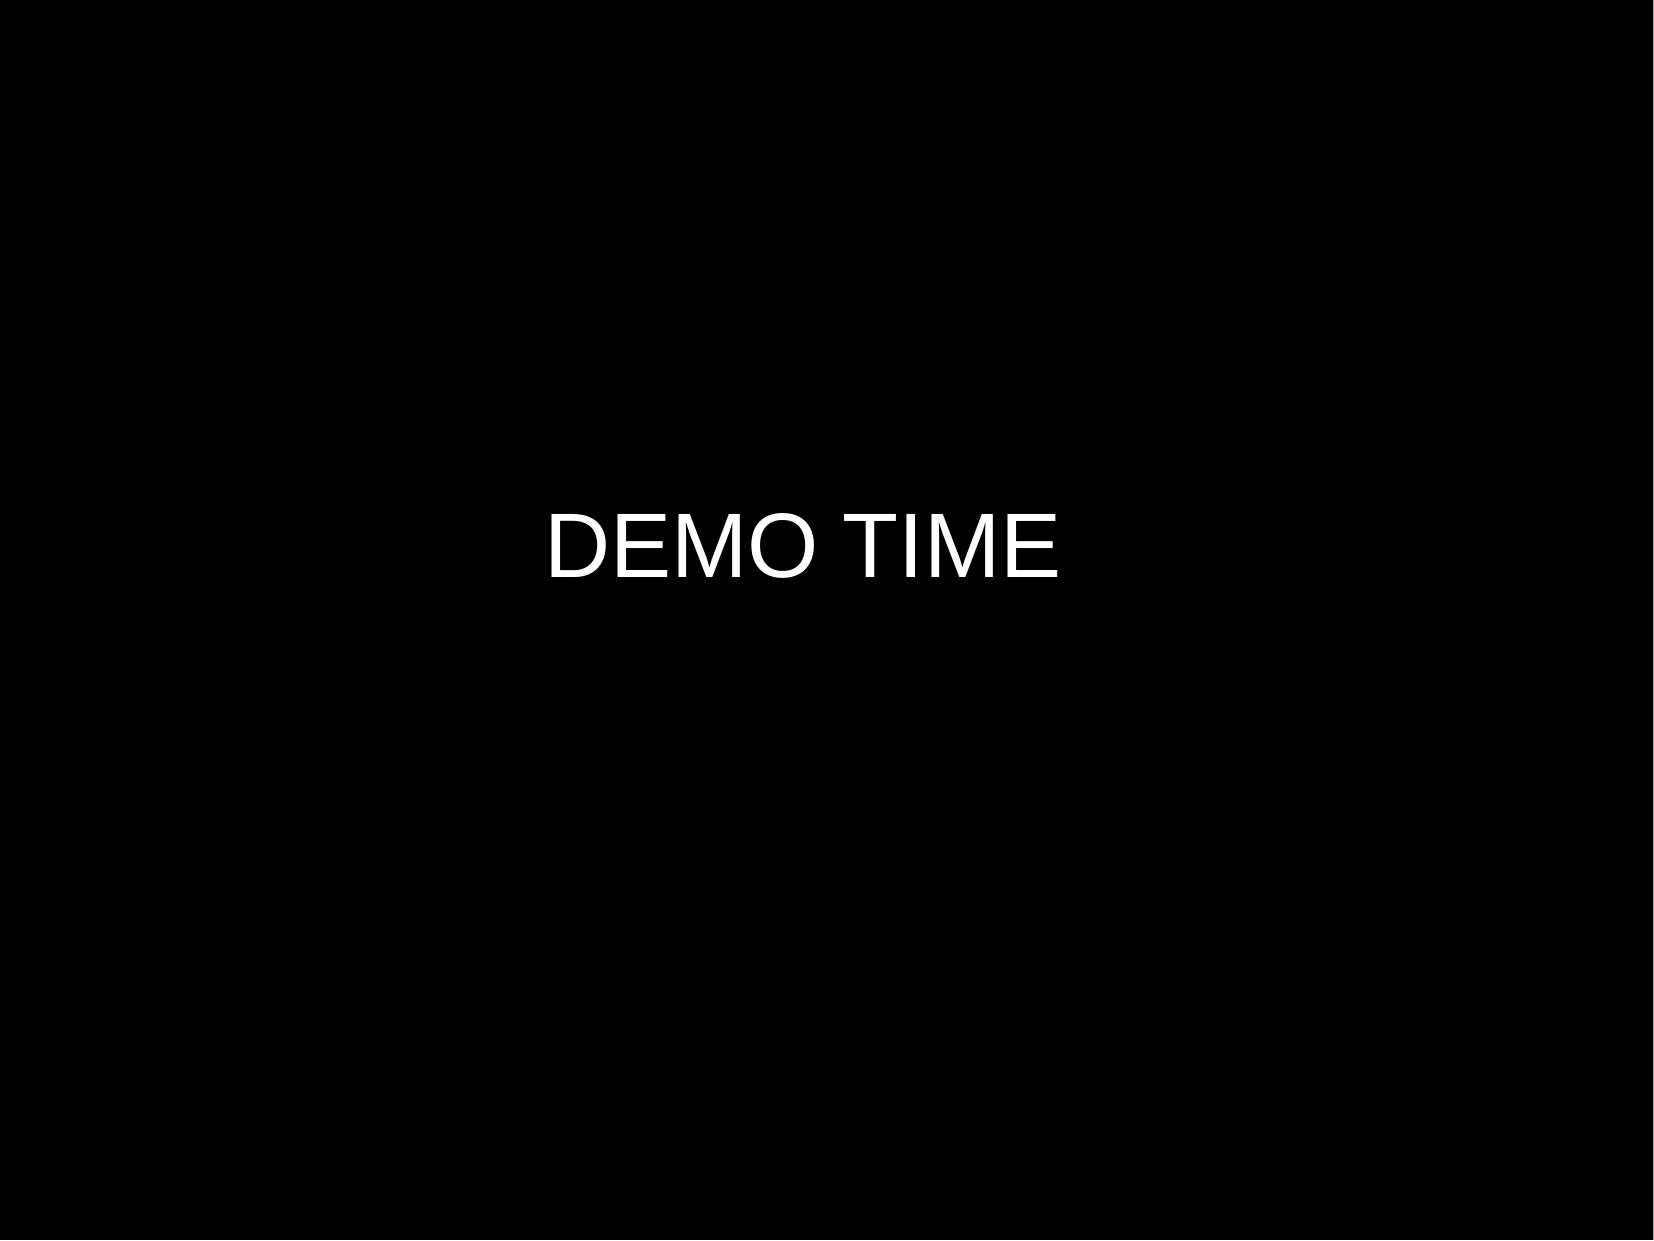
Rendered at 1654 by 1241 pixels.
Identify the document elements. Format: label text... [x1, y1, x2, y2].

title DEMO TIME [59, 442, 1548, 650]
